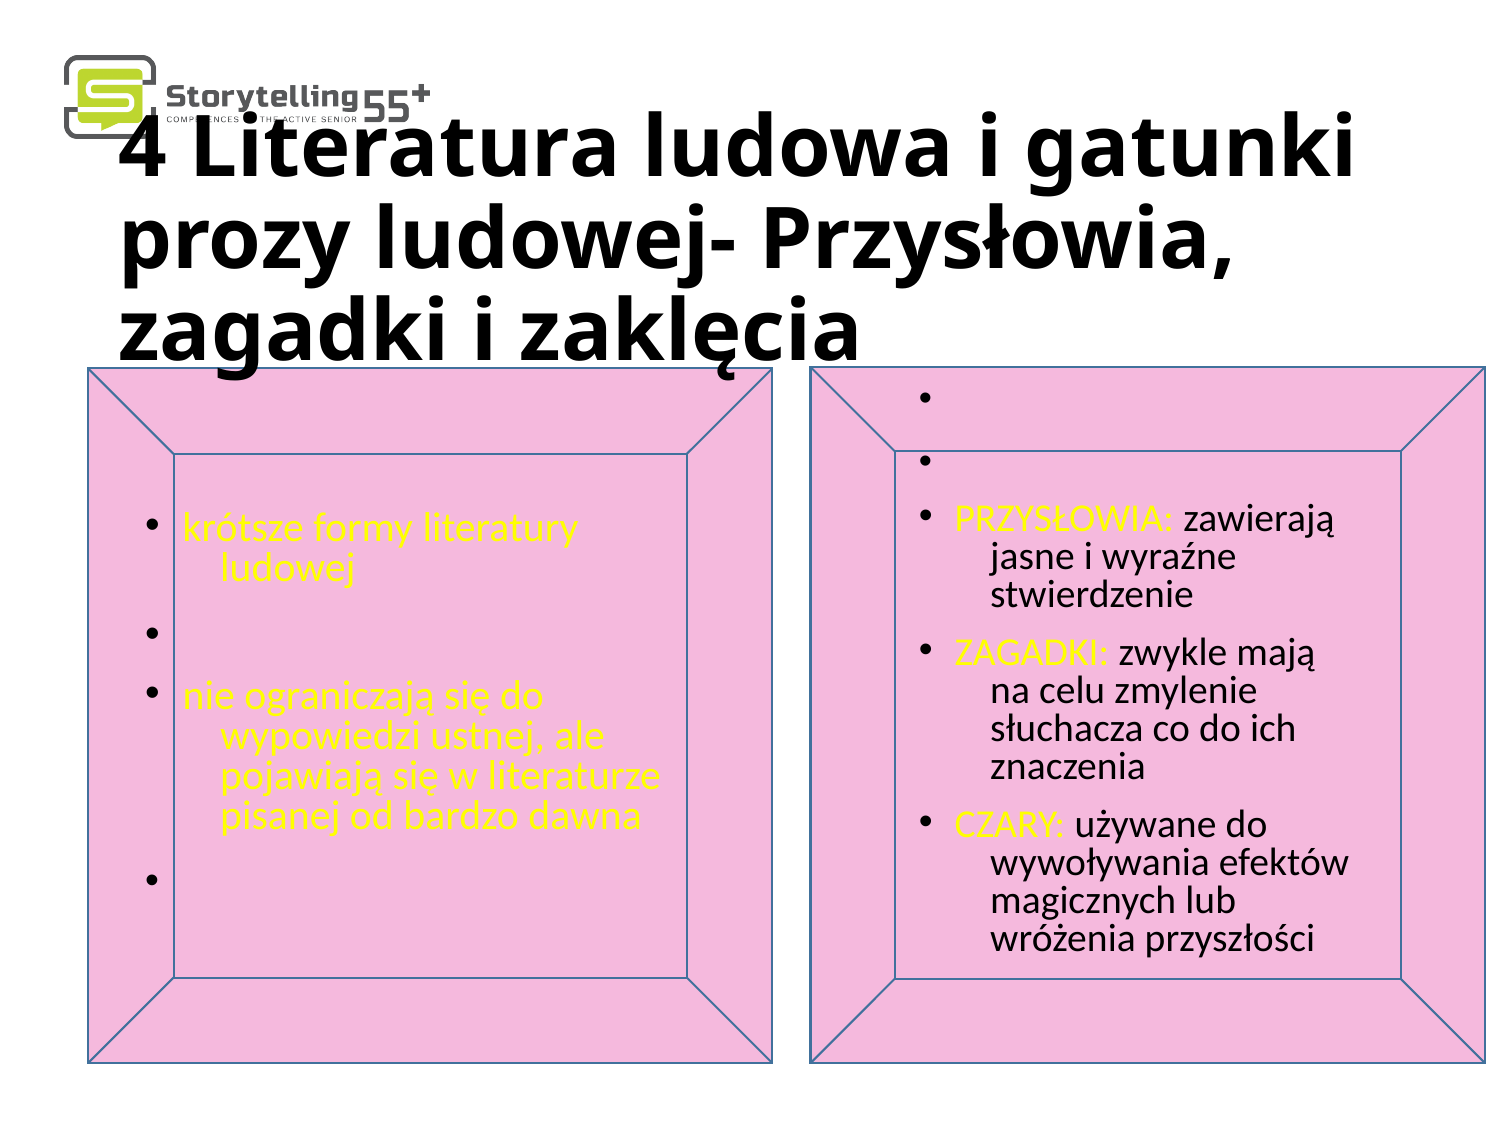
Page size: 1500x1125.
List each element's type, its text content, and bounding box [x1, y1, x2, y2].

title 4 Literatura ludowa i gatunki prozy ludowej- Przysłowia, zagadki i zaklęcia [103, 59, 1397, 423]
picture [64, 55, 430, 139]
list krótsze formy literatury ludowej nie ograniczają się do wypowiedzi ustnej, ale pojawiają się w literaturze pisanej od bardzo dawna [130, 433, 731, 1079]
list PRZYSŁOWIA: zawierają jasne i wyraźne stwierdzenie ZAGADKI: zwykle mają na celu zmylenie słuchacza co do ich znaczenia CZARY: używane do wywoływania efektów magicznych lub wróżenia przyszłości [903, 367, 1373, 975]
text_box [810, 367, 1486, 1064]
text_box [88, 368, 773, 1064]
